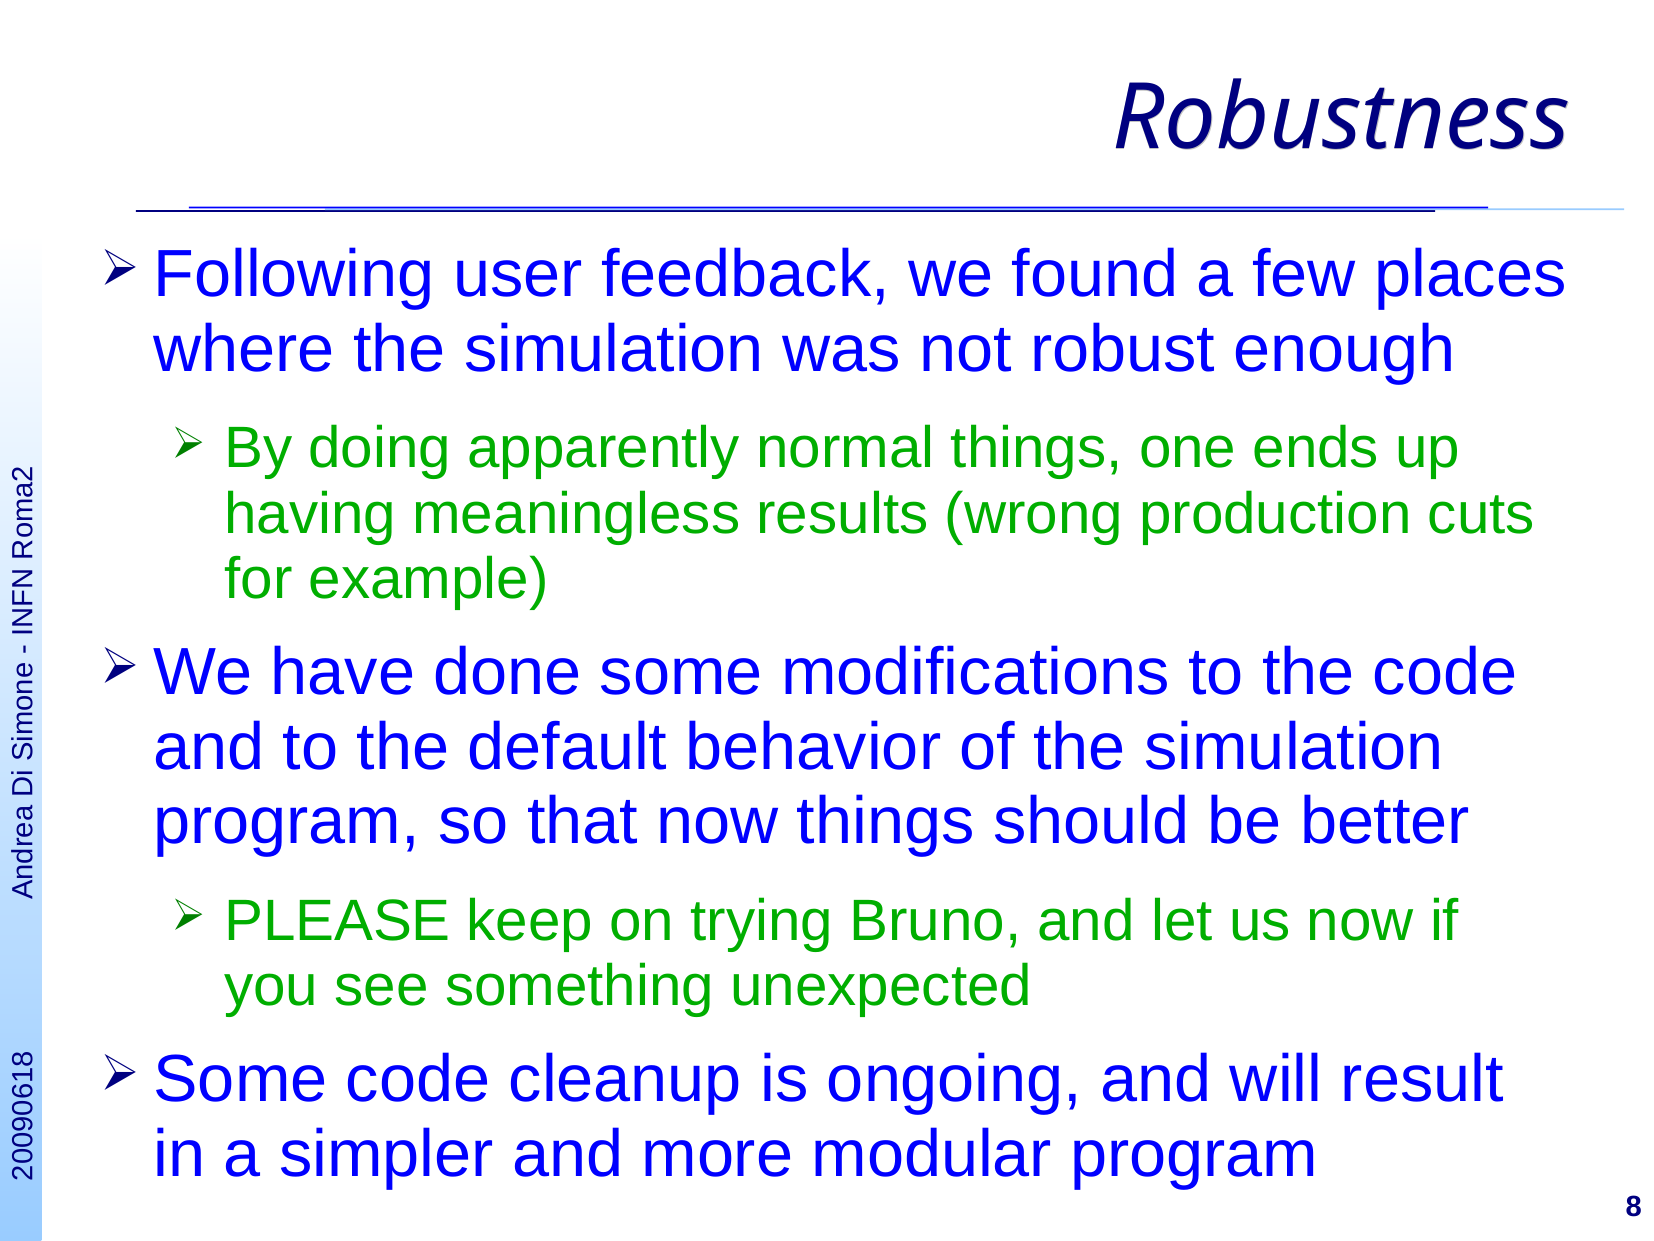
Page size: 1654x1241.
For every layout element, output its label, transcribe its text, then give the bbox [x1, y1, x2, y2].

title Robustness [82, 56, 1571, 170]
list Following user feedback, we found a few places where the simulation was not robust enough By doing apparently normal things, one ends up having meaningless results (wrong production cuts for example) We have done some modifications to the code and to the default behavior of the simulation program, so that now things should be better PLEASE keep on trying Bruno, and let us now if you see something unexpected Some code cleanup is ongoing, and will result in a simpler and more modular program [82, 236, 1571, 1241]
